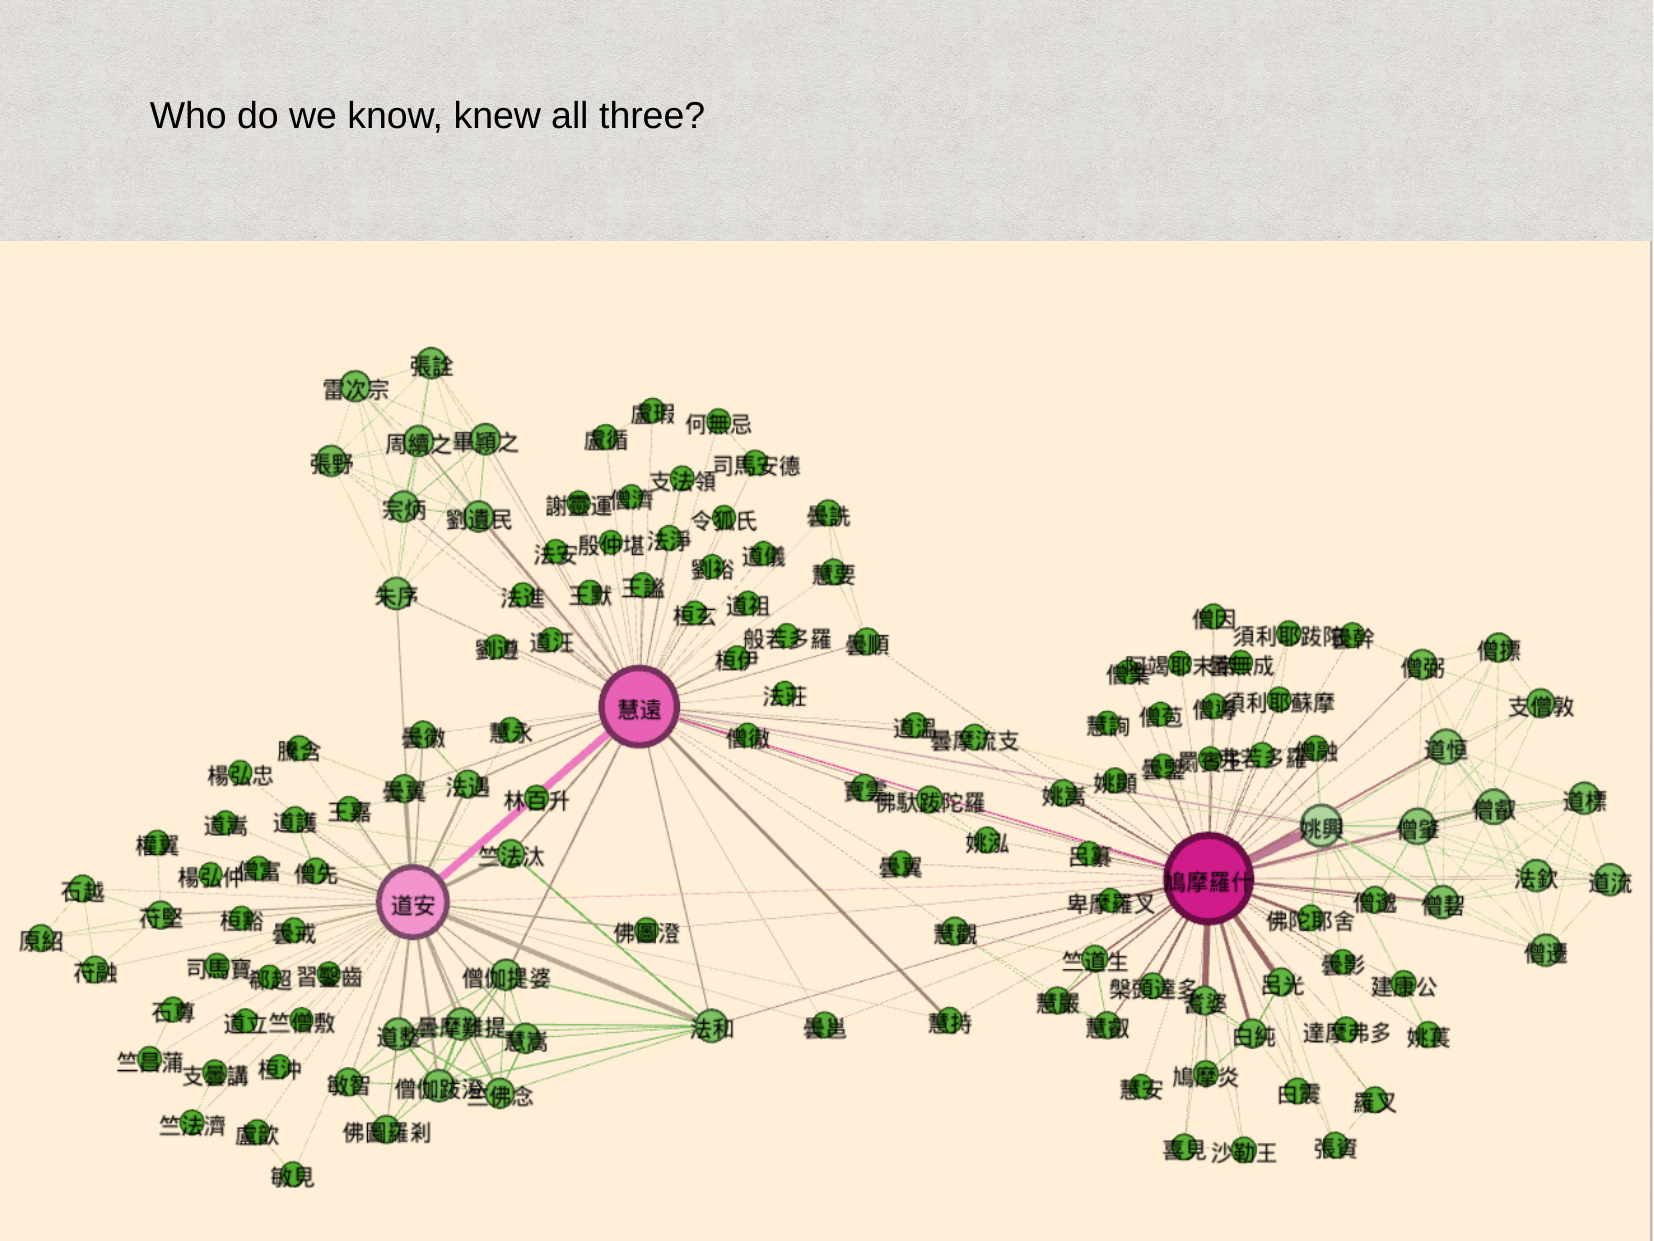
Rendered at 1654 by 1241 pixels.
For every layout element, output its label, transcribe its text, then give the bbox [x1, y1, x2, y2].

picture [0, 0, 1654, 1241]
text_box Who do we know, knew all three? [134, 45, 1590, 186]
